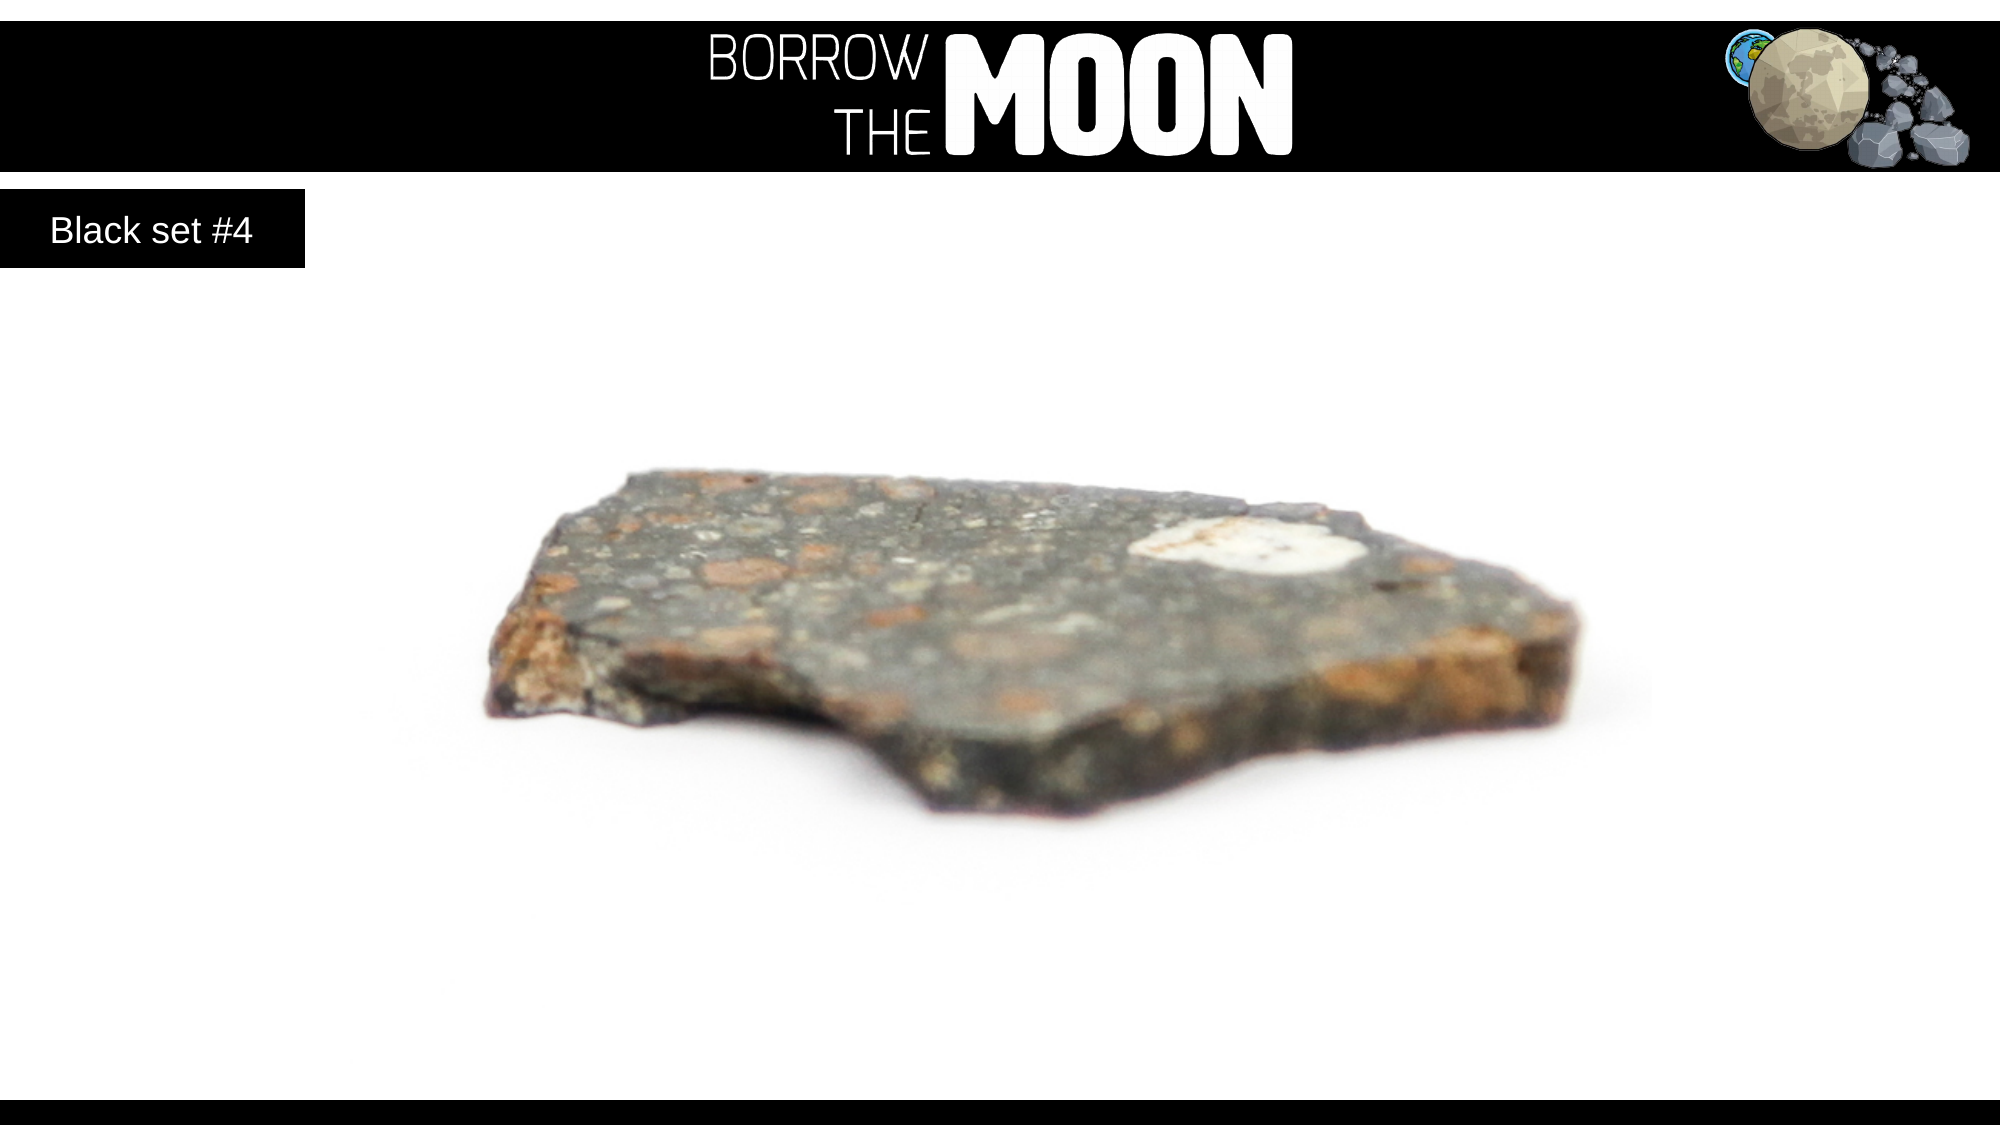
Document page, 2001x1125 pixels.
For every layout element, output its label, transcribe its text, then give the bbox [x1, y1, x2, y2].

picture [348, 201, 1652, 1071]
text_box Black set #4 [0, 189, 305, 268]
